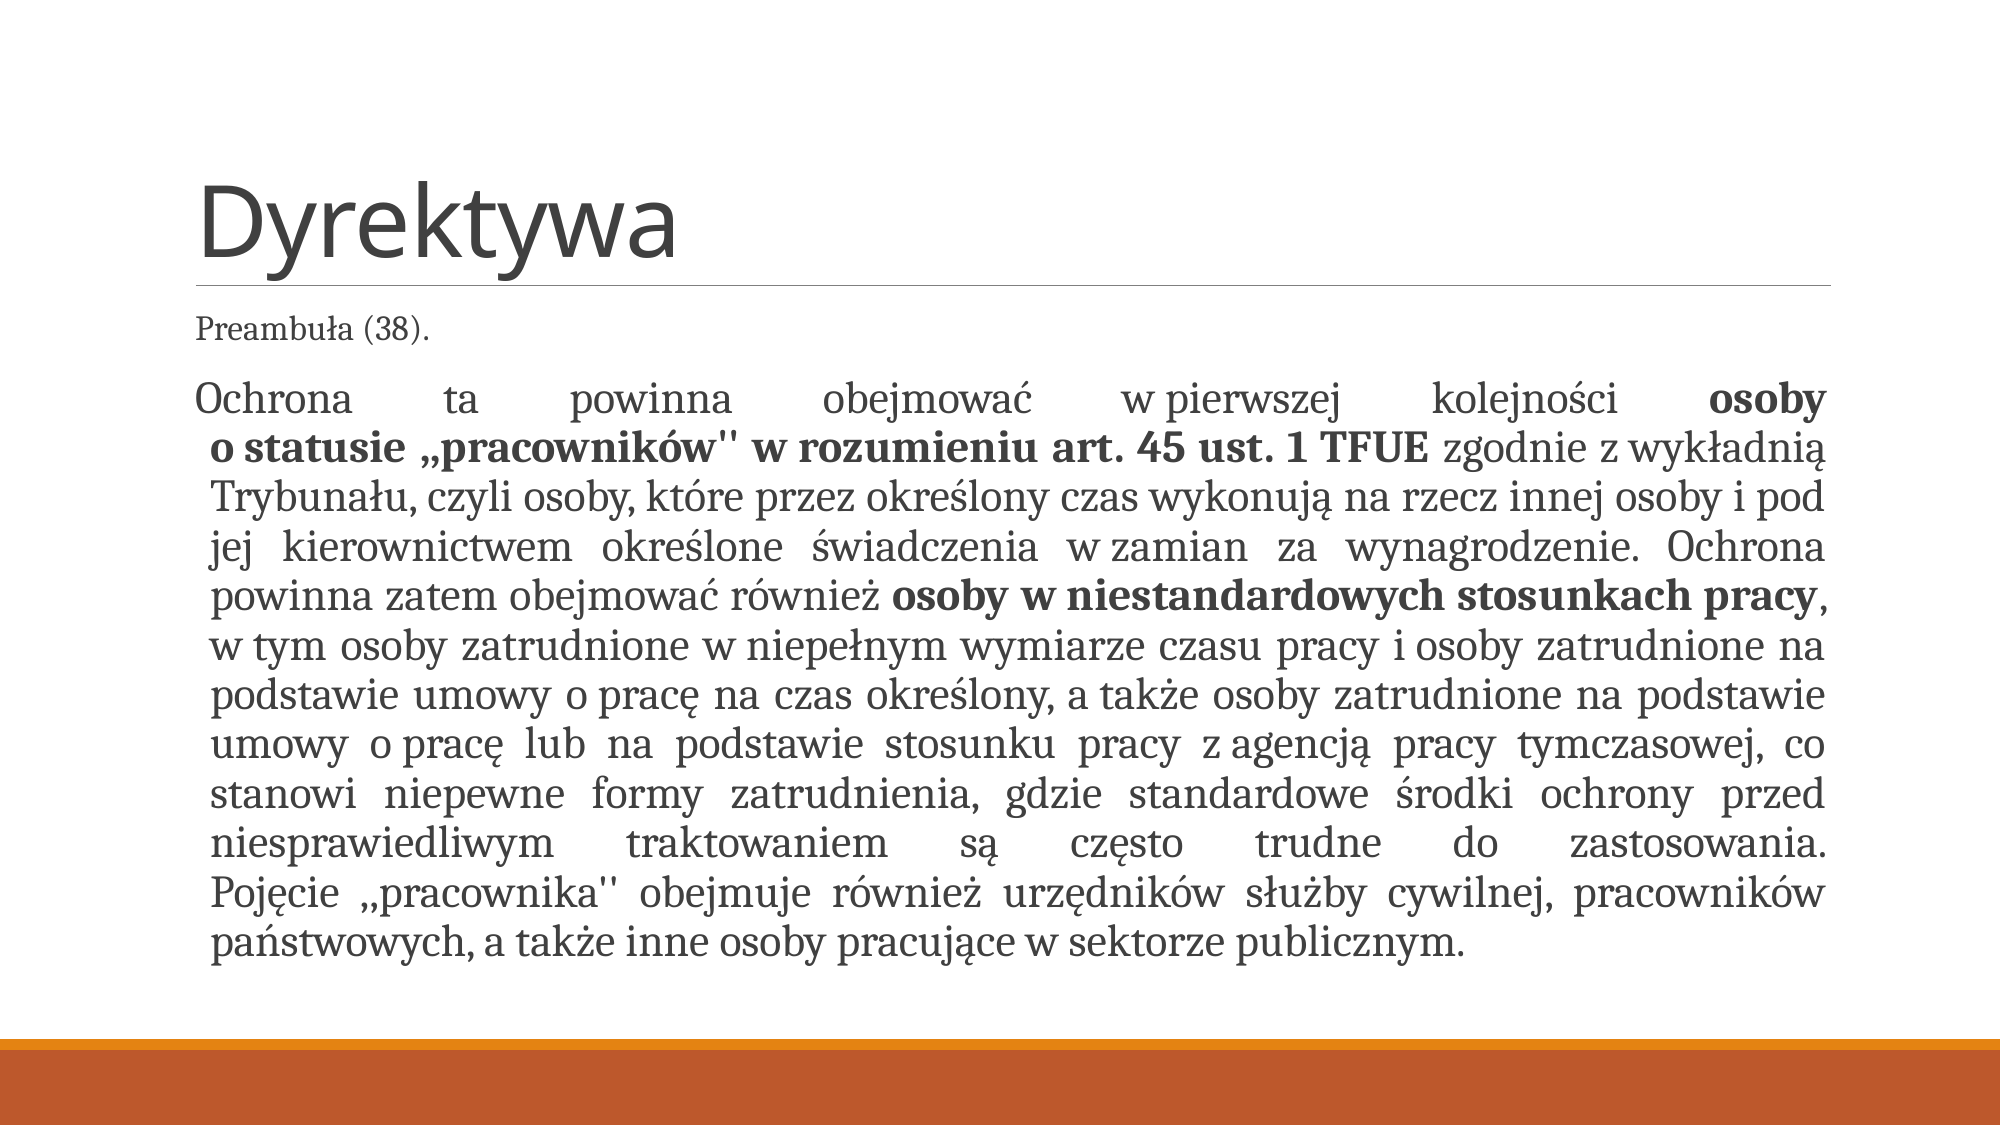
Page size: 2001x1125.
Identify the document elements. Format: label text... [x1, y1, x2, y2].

list Preambuła (38). Ochrona ta powinna obejmować w pierwszej kolejności osoby o statusie ,,pracowników'' w rozumieniu art. 45 ust. 1 TFUE zgodnie z wykładnią Trybunału, czyli osoby, które przez określony czas wykonują na rzecz innej osoby i pod jej kierownictwem określone świadczenia w zamian za wynagrodzenie. Ochrona powinna zatem obejmować również osoby w niestandardowych stosunkach pracy, w tym osoby zatrudnione w niepełnym wymiarze czasu pracy i osoby zatrudnione na podstawie umowy o pracę na czas określony, a także osoby zatrudnione na podstawie umowy o pracę lub na podstawie stosunku pracy z agencją pracy tymczasowej, co stanowi niepewne formy zatrudnienia, gdzie standardowe środki ochrony przed niesprawiedliwym traktowaniem są często trudne do zastosowania. Pojęcie ,,pracownika'' obejmuje również urzędników służby cywilnej, pracowników państwowych, a także inne osoby pracujące w sektorze publicznym. [180, 302, 1831, 1041]
title Dyrektywa [180, 47, 1831, 286]
